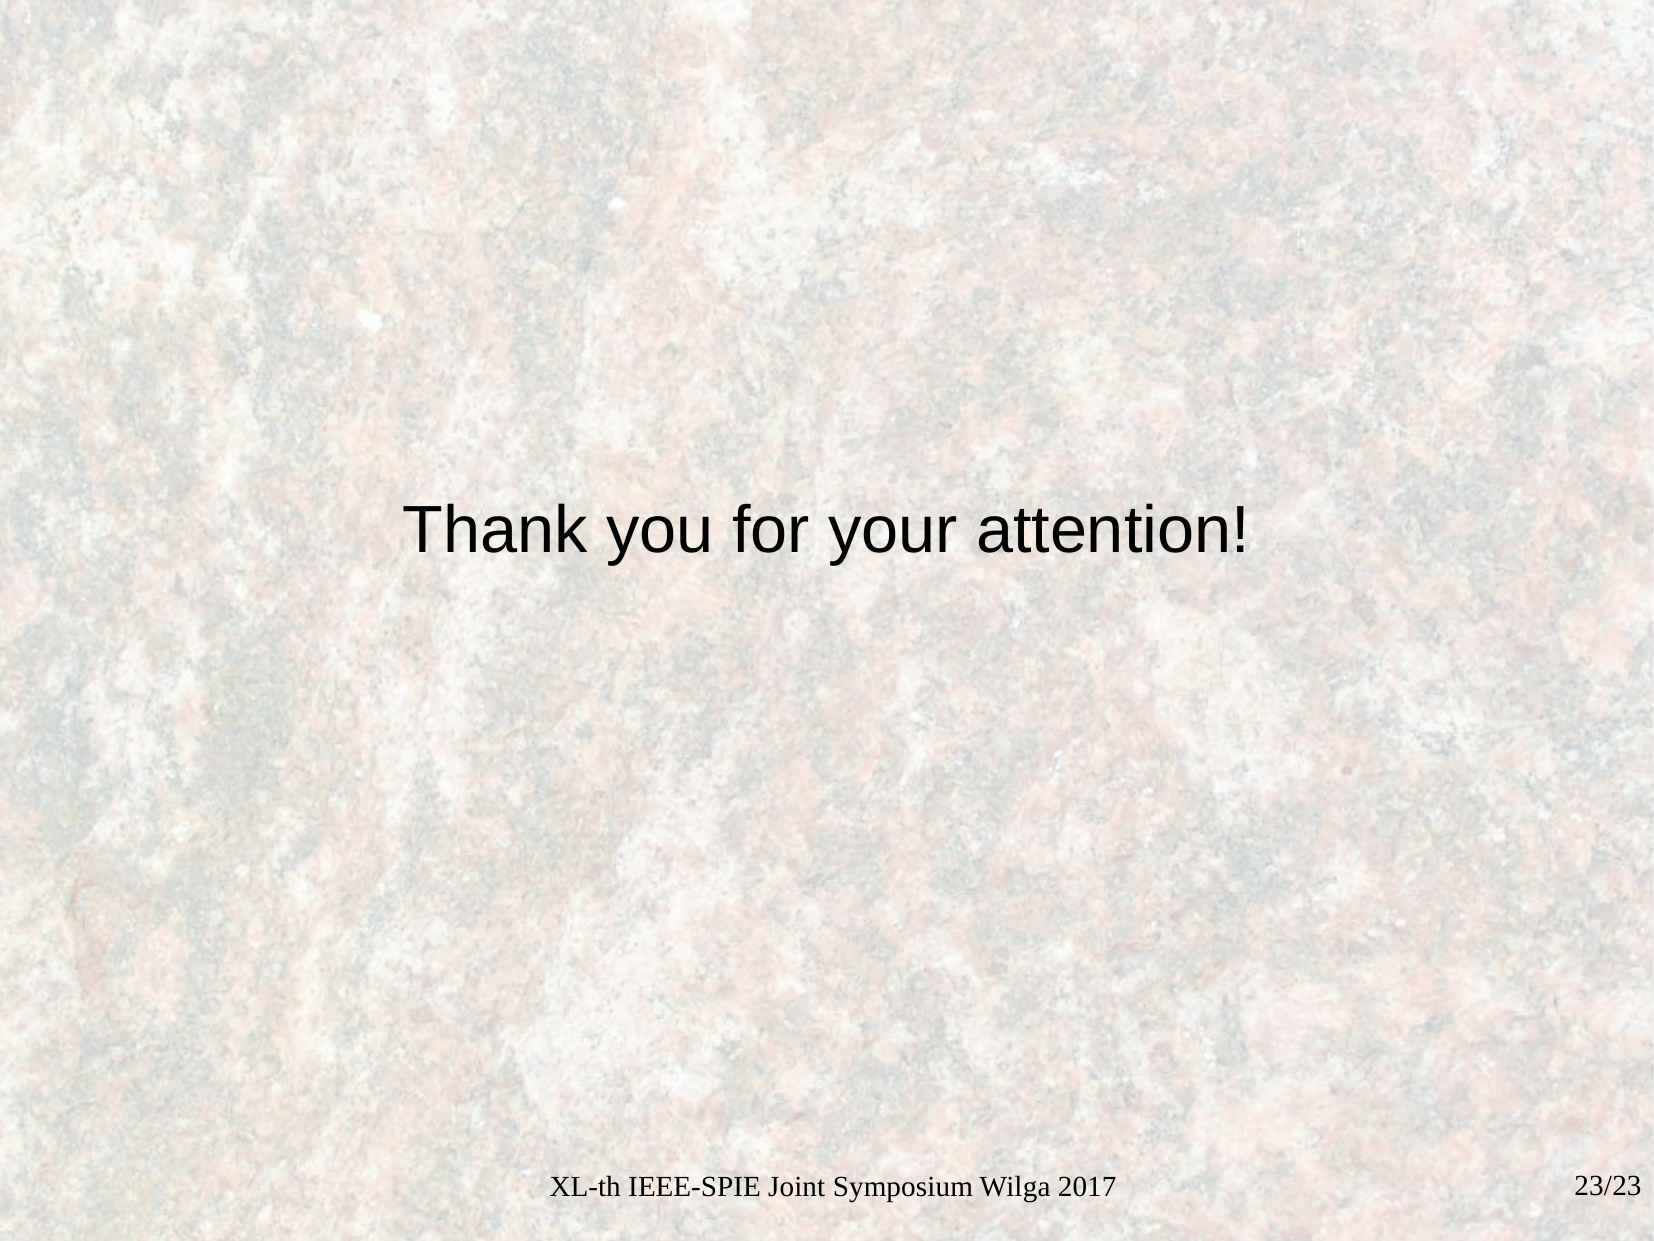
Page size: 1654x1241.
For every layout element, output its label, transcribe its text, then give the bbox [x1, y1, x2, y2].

picture [0, 0, 1654, 1241]
subtitle Thank you for your attention! [82, 49, 1571, 1010]
